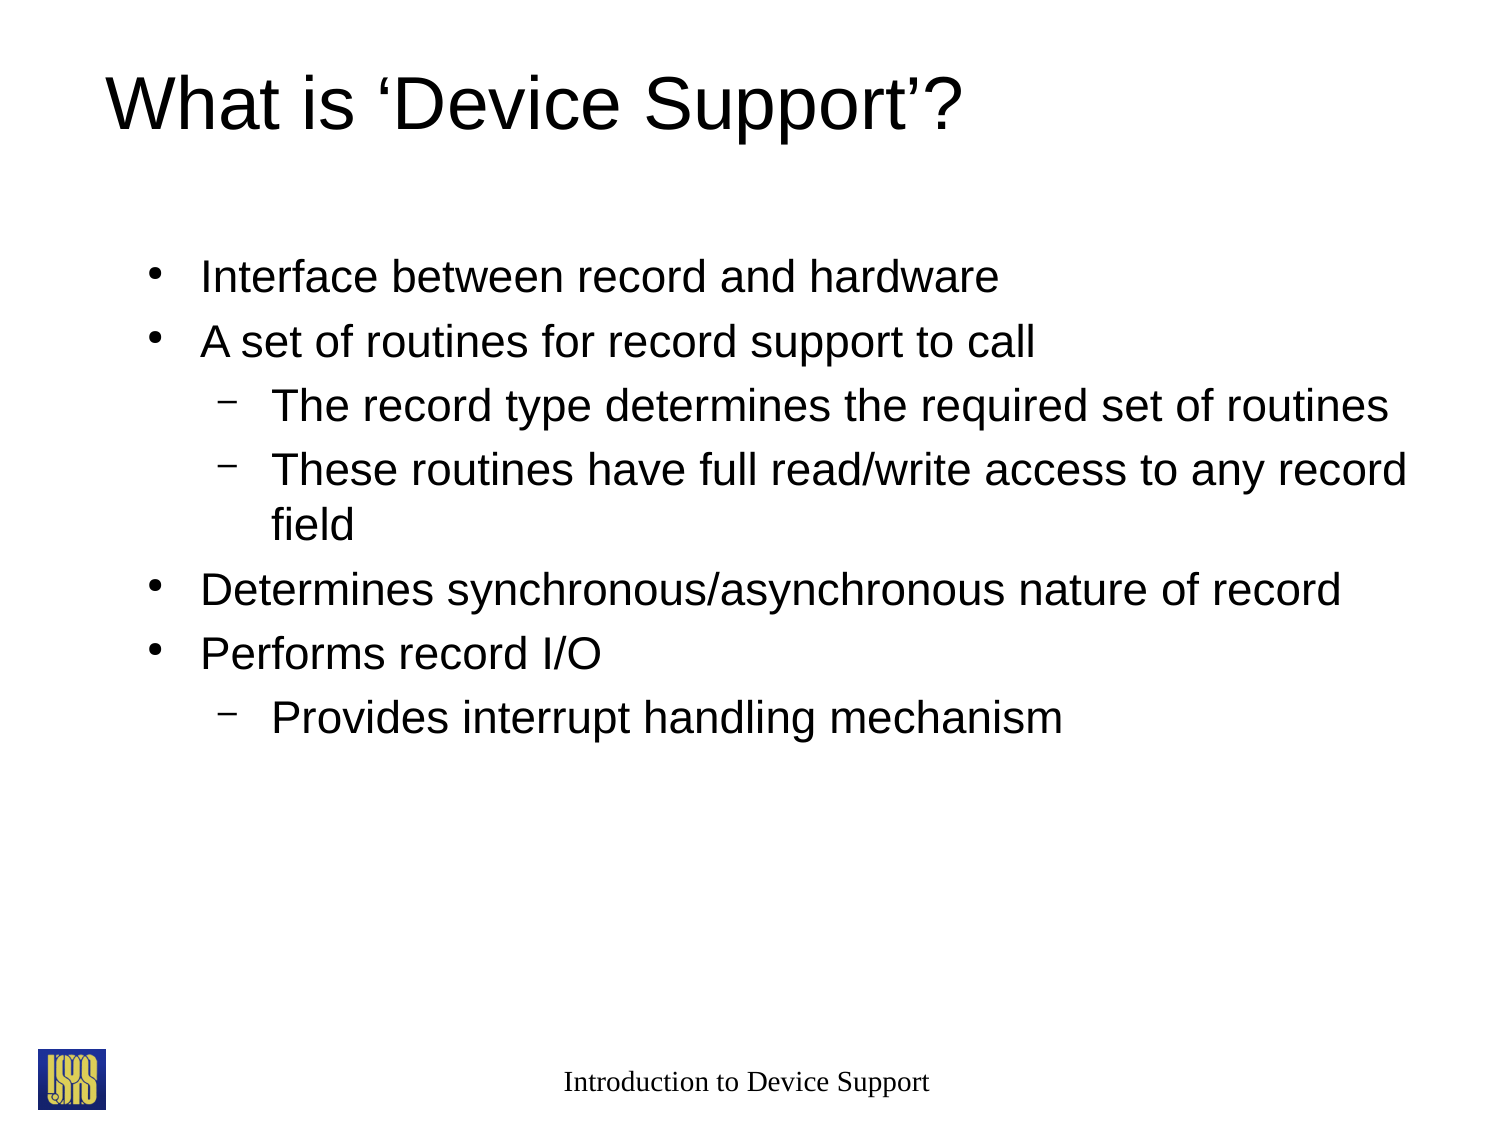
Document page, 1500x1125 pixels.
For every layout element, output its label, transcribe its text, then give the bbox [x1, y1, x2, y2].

title What is ‘Device Support’? [55, 54, 1361, 152]
list Interface between record and hardware A set of routines for record support to call The record type determines the required set of routines These routines have full read/write access to any record field Determines synchronous/asynchronous nature of record Performs record I/O Provides interrupt handling mechanism [114, 239, 1459, 833]
picture [38, 1049, 106, 1110]
